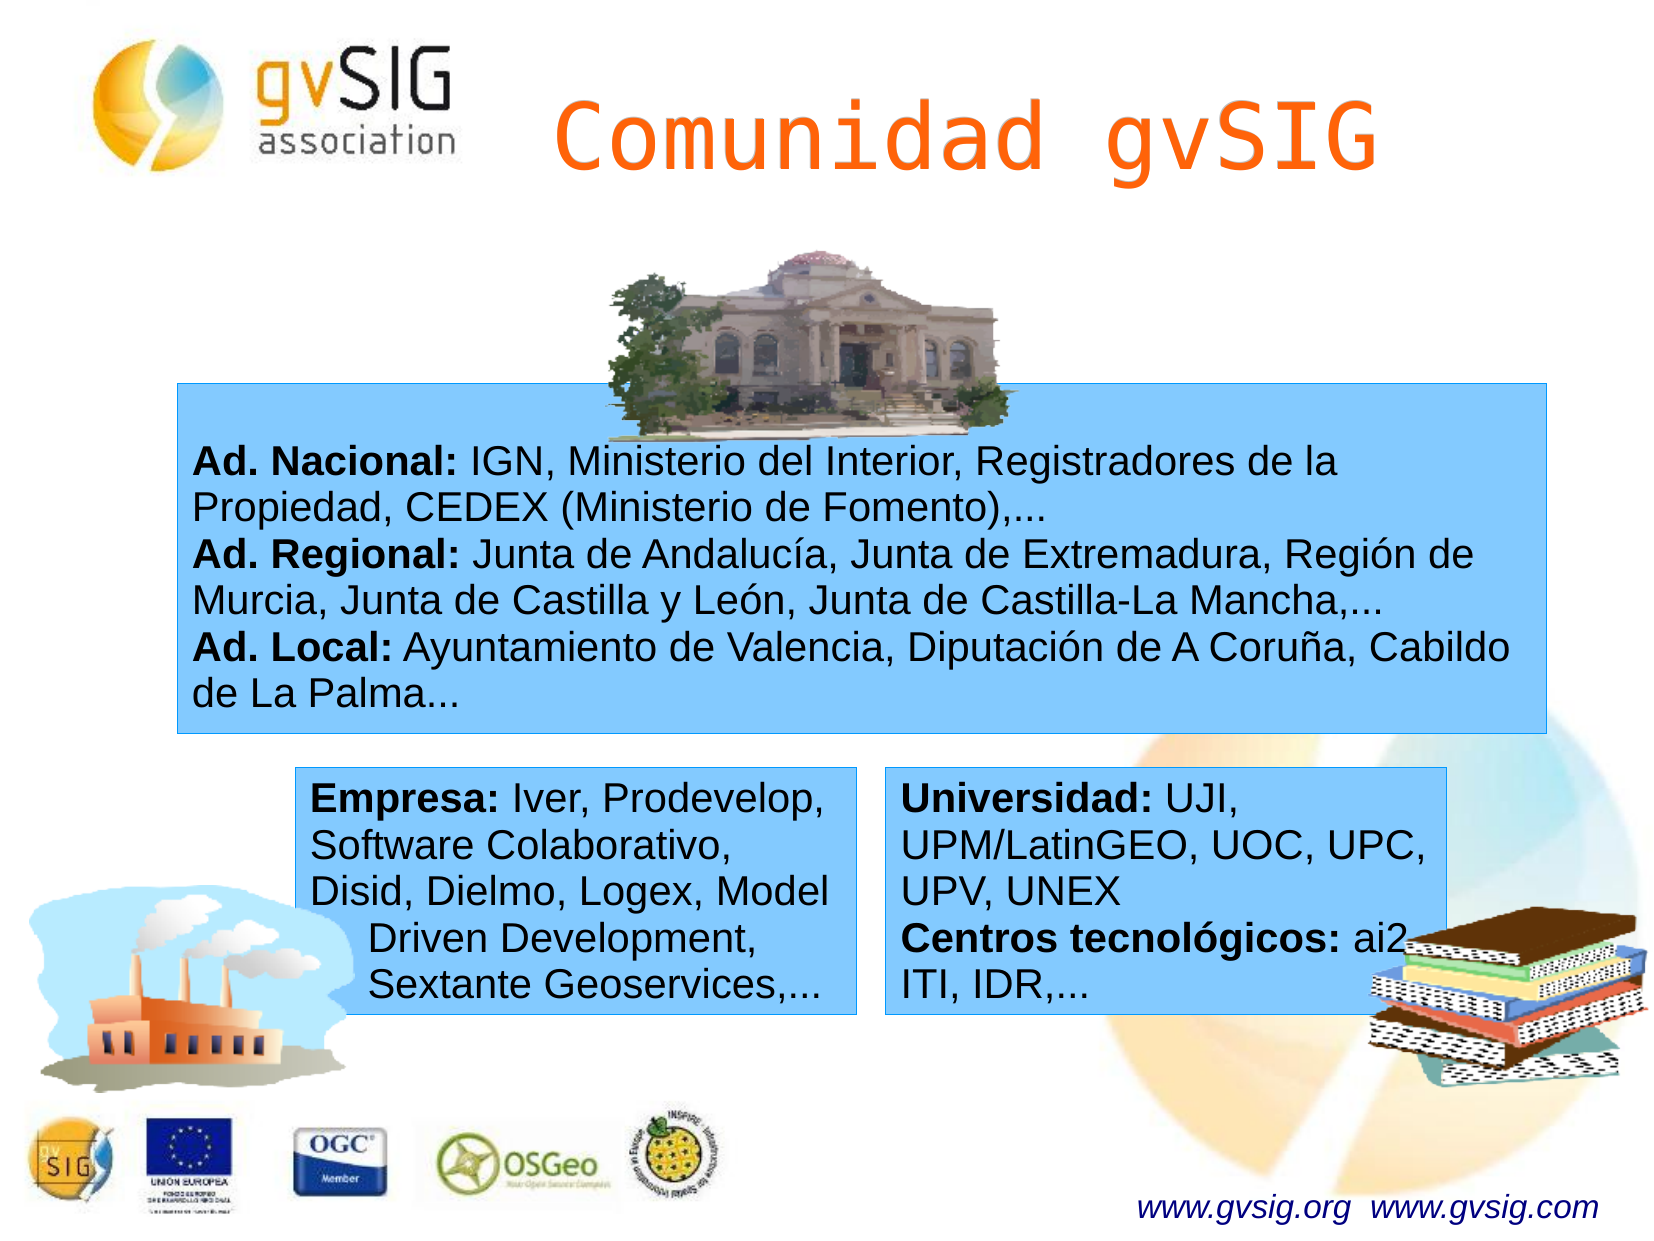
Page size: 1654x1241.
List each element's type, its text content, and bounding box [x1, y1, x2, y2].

text_box Ad. Nacional: IGN, Ministerio del Interior, Registradores de la Propiedad, CEDEX (Ministerio de Fomento),... Ad. Regional: Junta de Andalucía, Junta de Extremadura, Región de Murcia, Junta de Castilla y León, Junta de Castilla-La Mancha,... Ad. Local: Ayuntamiento de Valencia, Diputación de A Coruña, Cabildo de La Palma... [177, 383, 1547, 734]
picture [1557, 1202, 1567, 1216]
picture [1388, 1203, 1396, 1217]
picture [0, 0, 1654, 1217]
text_box Comunidad gvSIG [260, 77, 1654, 199]
picture [1336, 1202, 1346, 1216]
picture [1279, 1202, 1289, 1216]
picture [1575, 1202, 1584, 1217]
picture [1220, 1202, 1230, 1216]
picture [1191, 1205, 1198, 1217]
picture [1512, 1202, 1522, 1216]
picture [1453, 1202, 1463, 1216]
picture [1154, 1201, 1163, 1217]
picture [1178, 1201, 1187, 1217]
picture [1167, 1205, 1174, 1217]
picture [1377, 1205, 1384, 1217]
picture [1411, 1201, 1420, 1217]
picture [1400, 1205, 1407, 1217]
picture [1424, 1205, 1431, 1217]
picture [1307, 1202, 1317, 1216]
text_box Empresa: Iver, Prodevelop, Software Colaborativo, Disid, Dielmo, Logex, Model Driven Development, Sextante Geoservices,... [295, 767, 857, 1015]
picture [1585, 1202, 1594, 1217]
text_box Universidad: UJI, UPM/LatinGEO, UOC, UPC, UPV, UNEX Centros tecnológicos: ai2, ITI, IDR,... [885, 767, 1447, 1015]
picture [1143, 1205, 1150, 1217]
